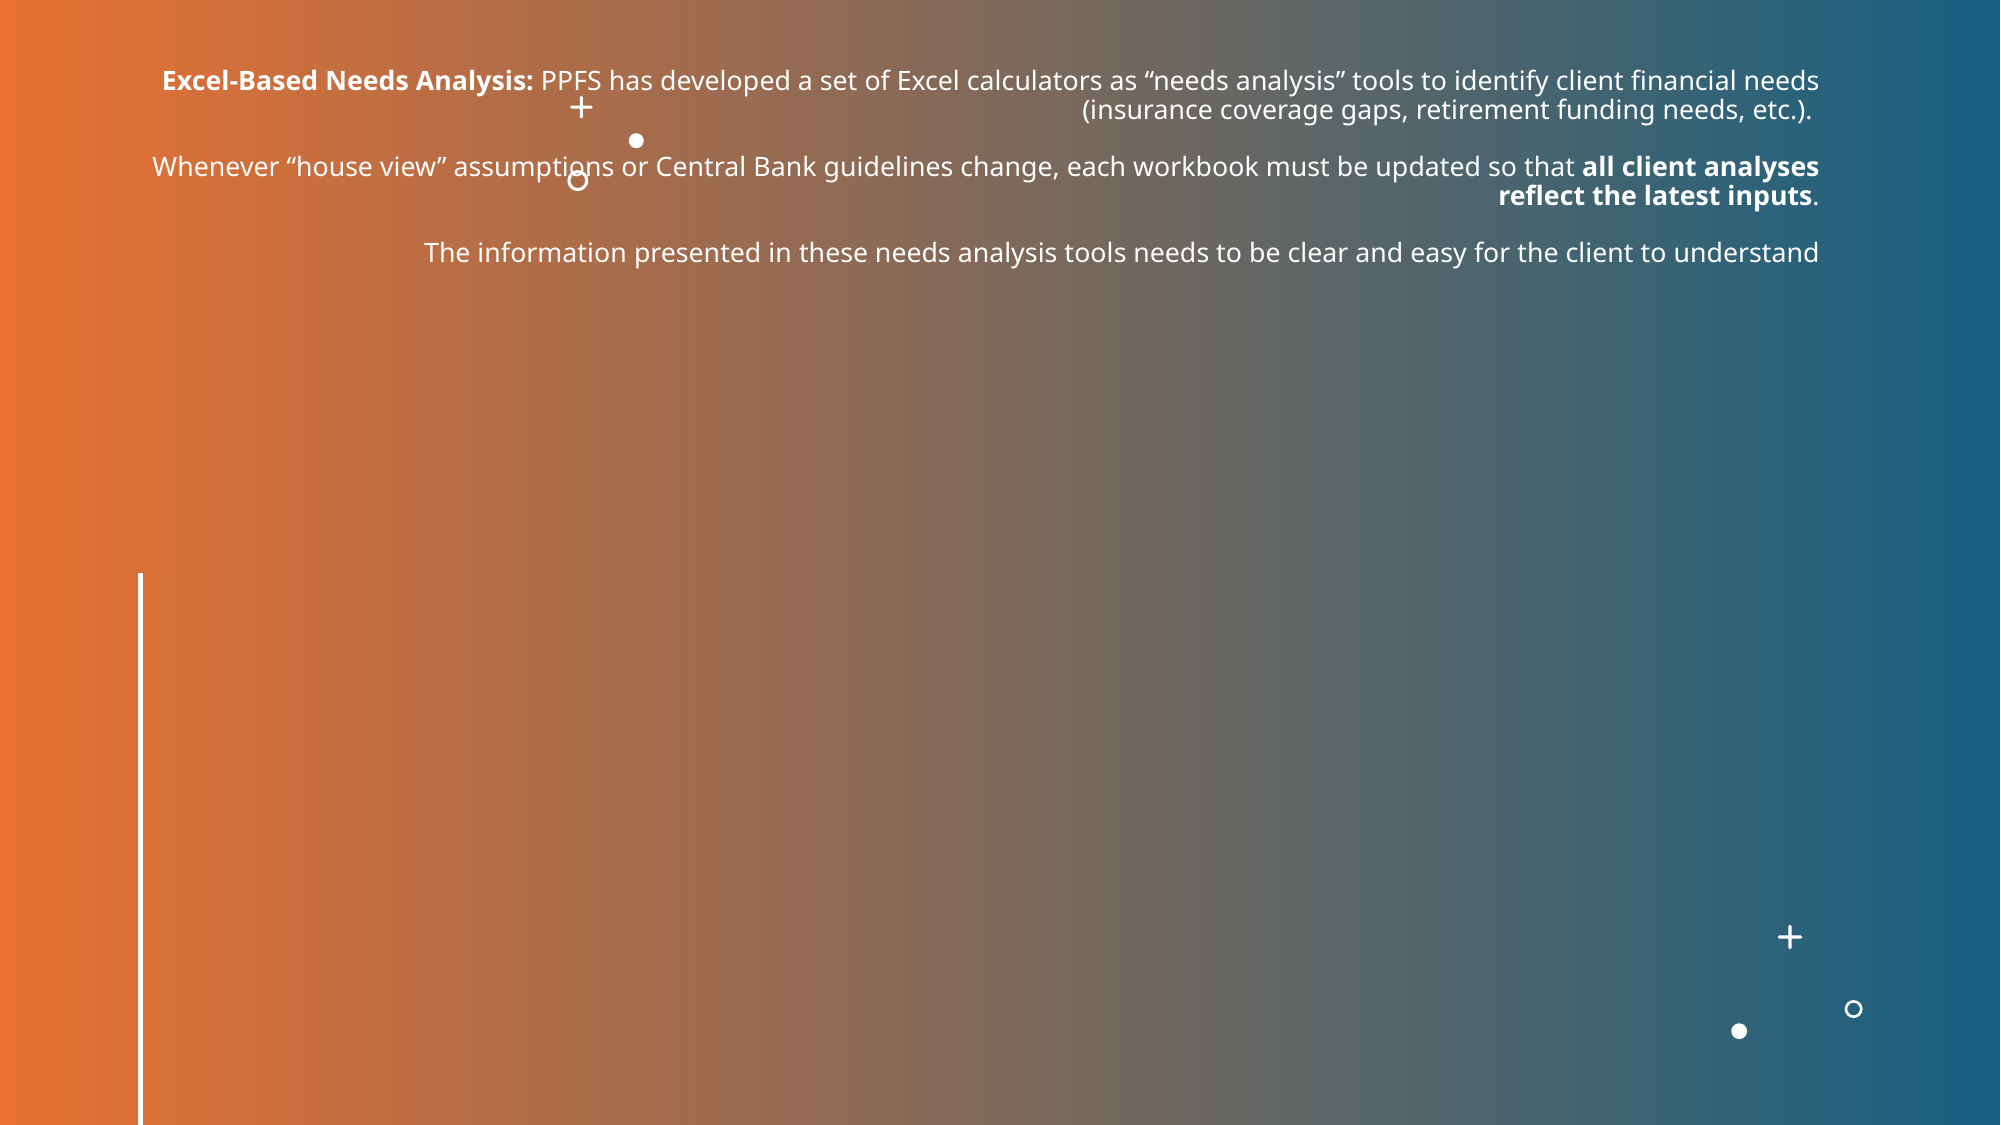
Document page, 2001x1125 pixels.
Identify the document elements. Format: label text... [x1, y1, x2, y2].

title Excel-Based Needs Analysis: PPFS has developed a set of Excel calculators as “needs analysis” tools to identify client financial needs (insurance coverage gaps, retirement funding needs, etc.). Whenever “house view” assumptions or Central Bank guidelines change, each workbook must be updated so that all client analyses reflect the latest inputs. The information presented in these needs analysis tools needs to be clear and easy for the client to understand [636, 95, 1812, 779]
text_box [0, 0, 2000, 1125]
